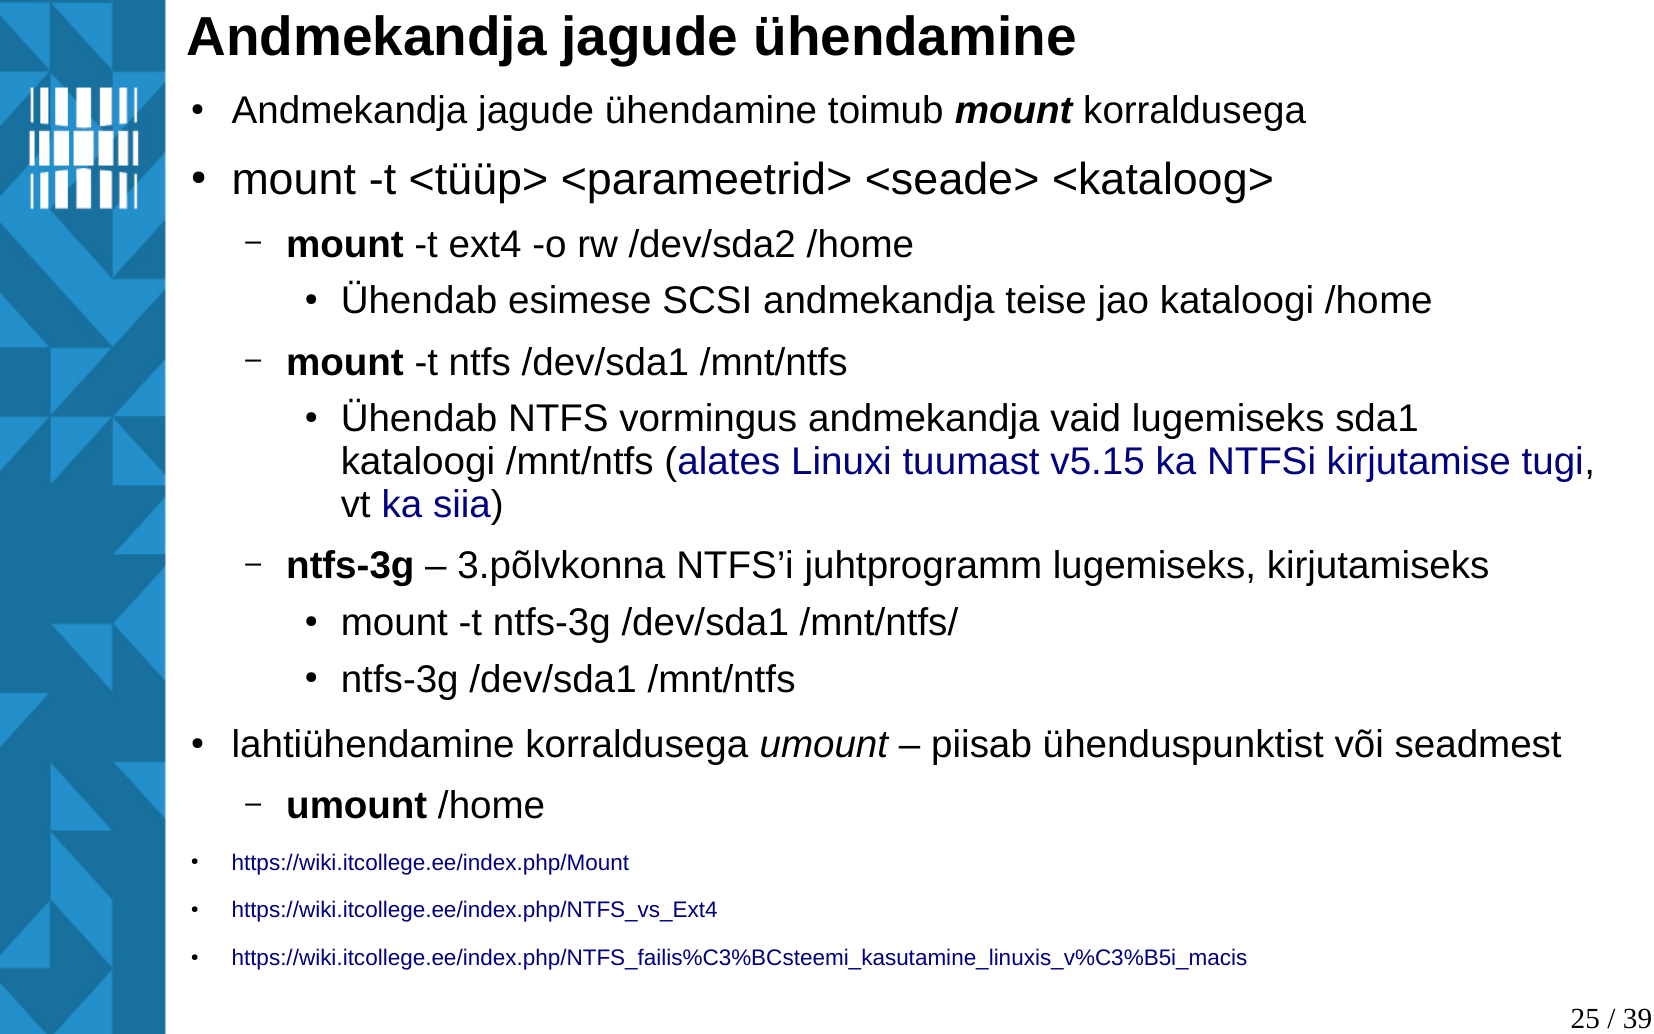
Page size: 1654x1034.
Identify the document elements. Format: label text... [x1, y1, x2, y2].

title Andmekandja jagude ühendamine [186, 5, 1524, 68]
list Andmekandja jagude ühendamine toimub mount korraldusega mount -t <tüüp> <parameetrid> <seade> <kataloog> mount -t ext4 -o rw /dev/sda2 /home Ühendab esimese SCSI andmekandja teise jao kataloogi /home mount -t ntfs /dev/sda1 /mnt/ntfs Ühendab NTFS vormingus andmekandja vaid lugemiseks sda1 kataloogi /mnt/ntfs (alates Linuxi tuumast v5.15 ka NTFSi kirjutamise tugi, vt ka siia) ntfs-3g – 3.põlvkonna NTFS’i juhtprogramm lugemiseks, kirjutamiseks mount -t ntfs-3g /dev/sda1 /mnt/ntfs/ ntfs-3g /dev/sda1 /mnt/ntfs lahtiühendamine korraldusega umount – piisab ühenduspunktist või seadmest umount /home https://wiki.itcollege.ee/index.php/Mount https://wiki.itcollege.ee/index.php/NTFS_vs_Ext4 https://wiki.itcollege.ee/index.php/NTFS_failis%C3%BCsteemi_kasutamine_linuxis_v%C3%B5i_macis [177, 88, 1625, 975]
